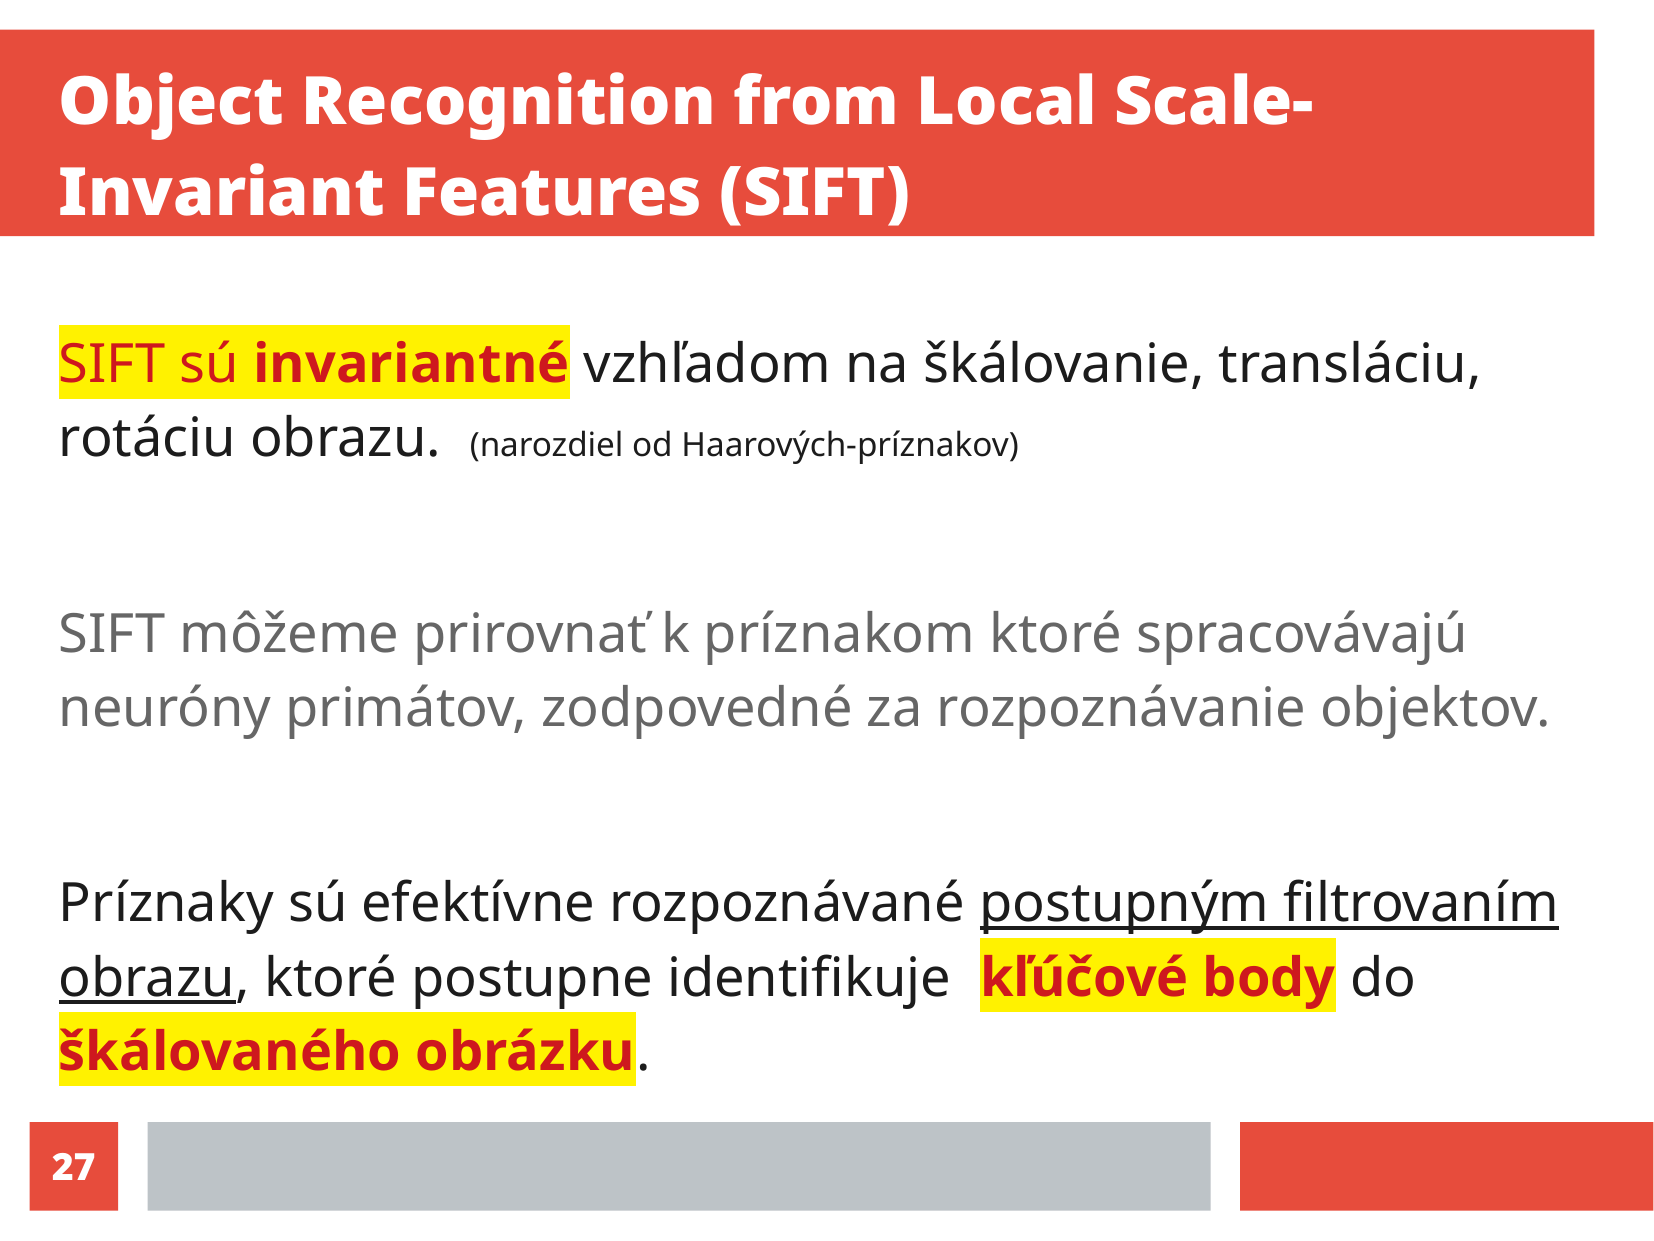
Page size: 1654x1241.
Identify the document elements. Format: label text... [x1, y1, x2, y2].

list SIFT sú invariantné vzhľadom na škálovanie, transláciu, rotáciu obrazu. (narozdiel od Haarových-príznakov) SIFT môžeme prirovnať k príznakom ktoré spracovávajú neuróny primátov, zodpovedné za rozpoznávanie objektov. Príznaky sú efektívne rozpoznávané postupným filtrovaním obrazu, ktoré postupne identifikuje kľúčové body do škálovaného obrázku. [59, 324, 1565, 1093]
title Object Recognition from Local Scale-Invariant Features (SIFT) [59, 53, 1595, 201]
